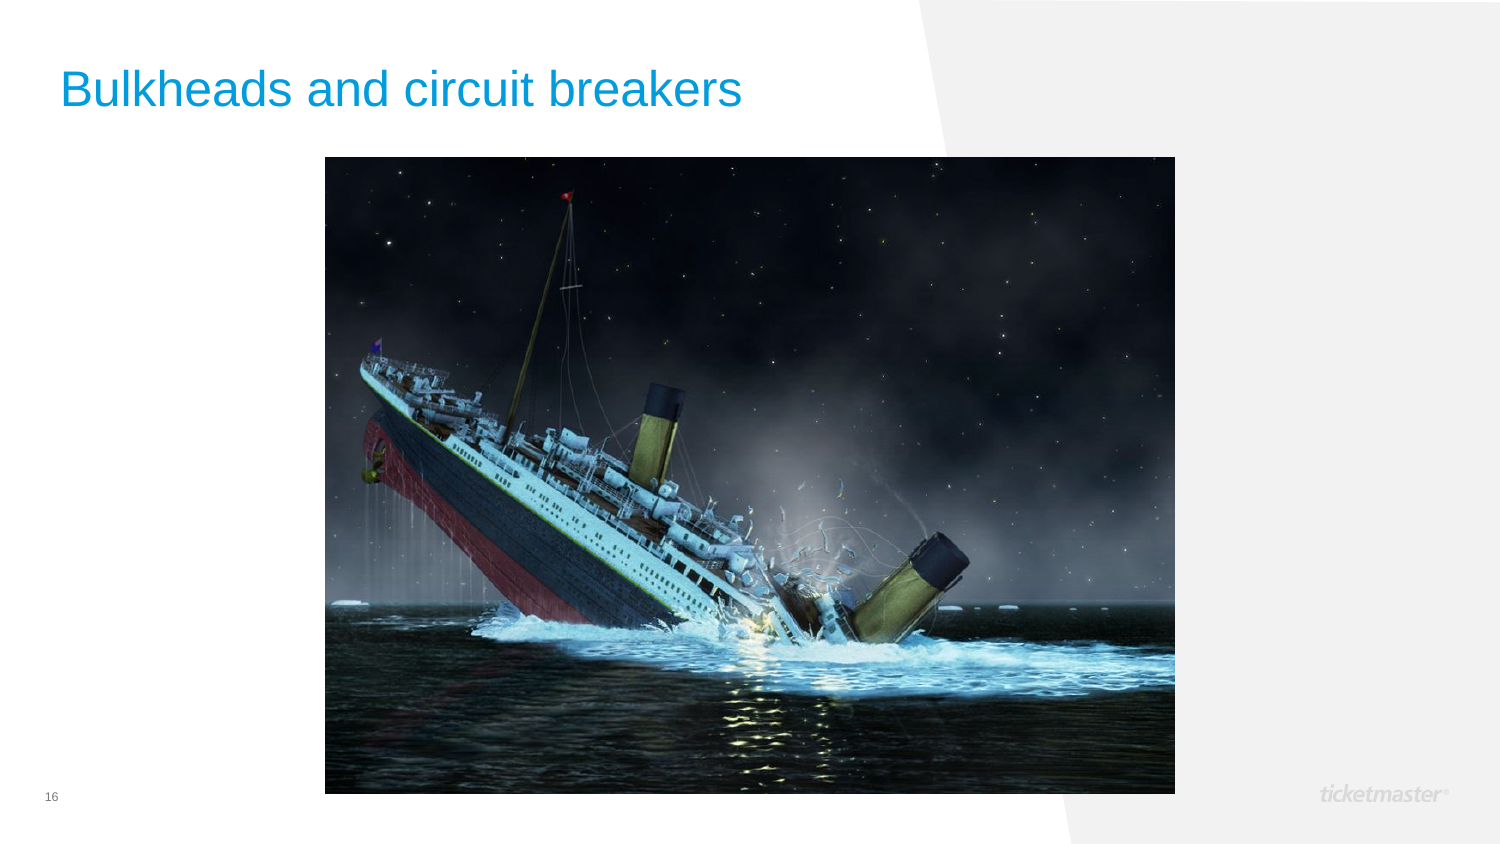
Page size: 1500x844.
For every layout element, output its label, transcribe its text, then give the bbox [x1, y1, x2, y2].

slide_number <number> [44, 788, 66, 804]
picture [1320, 784, 1449, 802]
list Bulkheads and circuit breakers [44, 52, 1448, 158]
picture [325, 157, 1175, 794]
